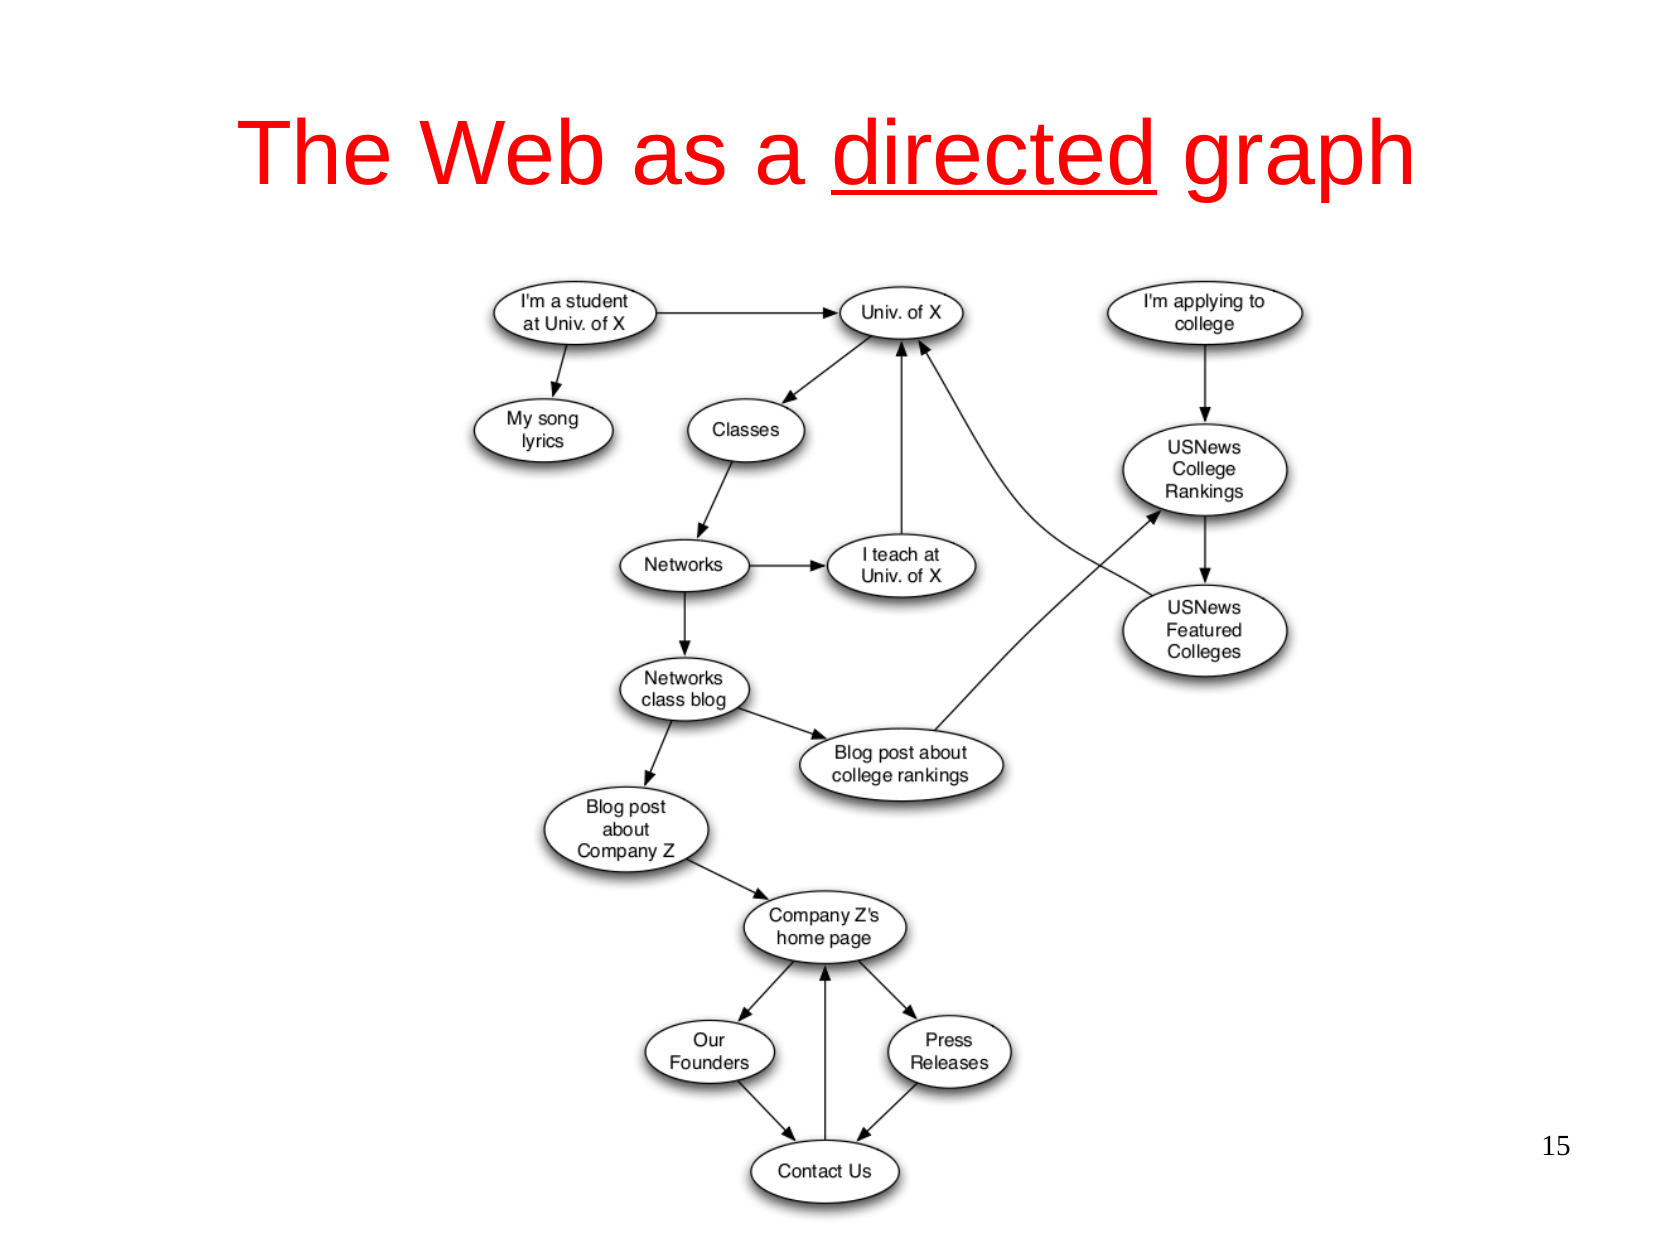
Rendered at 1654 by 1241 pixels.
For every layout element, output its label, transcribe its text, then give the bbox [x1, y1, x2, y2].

picture [450, 262, 1320, 1229]
title The Web as a directed graph [82, 49, 1571, 257]
